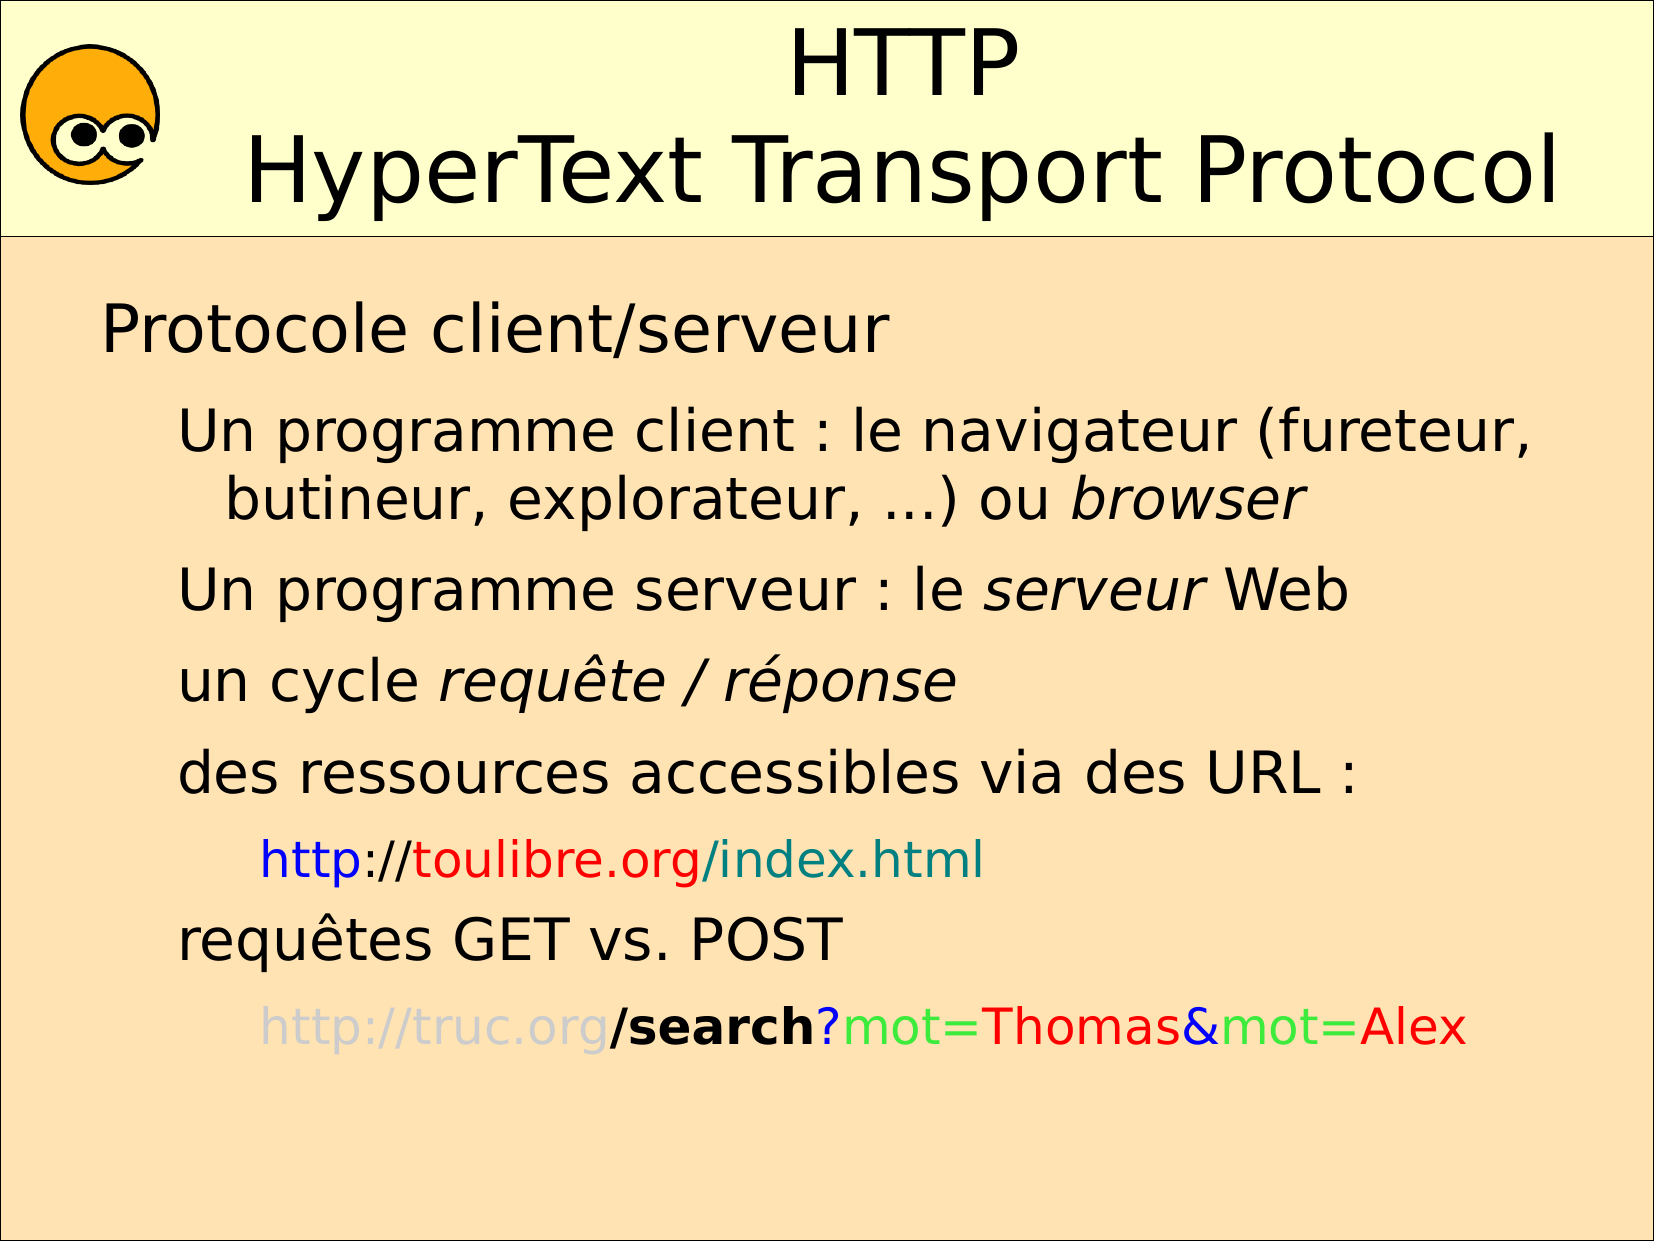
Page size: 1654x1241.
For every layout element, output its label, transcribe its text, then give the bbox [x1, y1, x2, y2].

title HTTP HyperText Transport Protocol [159, 10, 1648, 225]
list Protocole client/serveur Un programme client : le navigateur (fureteur, butineur, explorateur, ...) ou browser Un programme serveur : le serveur Web un cycle requête / réponse des ressources accessibles via des URL : http://toulibre.org/index.html requêtes GET vs. POST http://truc.org/search?mot=Thomas&mot=Alex [82, 290, 1571, 1124]
picture [20, 44, 159, 185]
